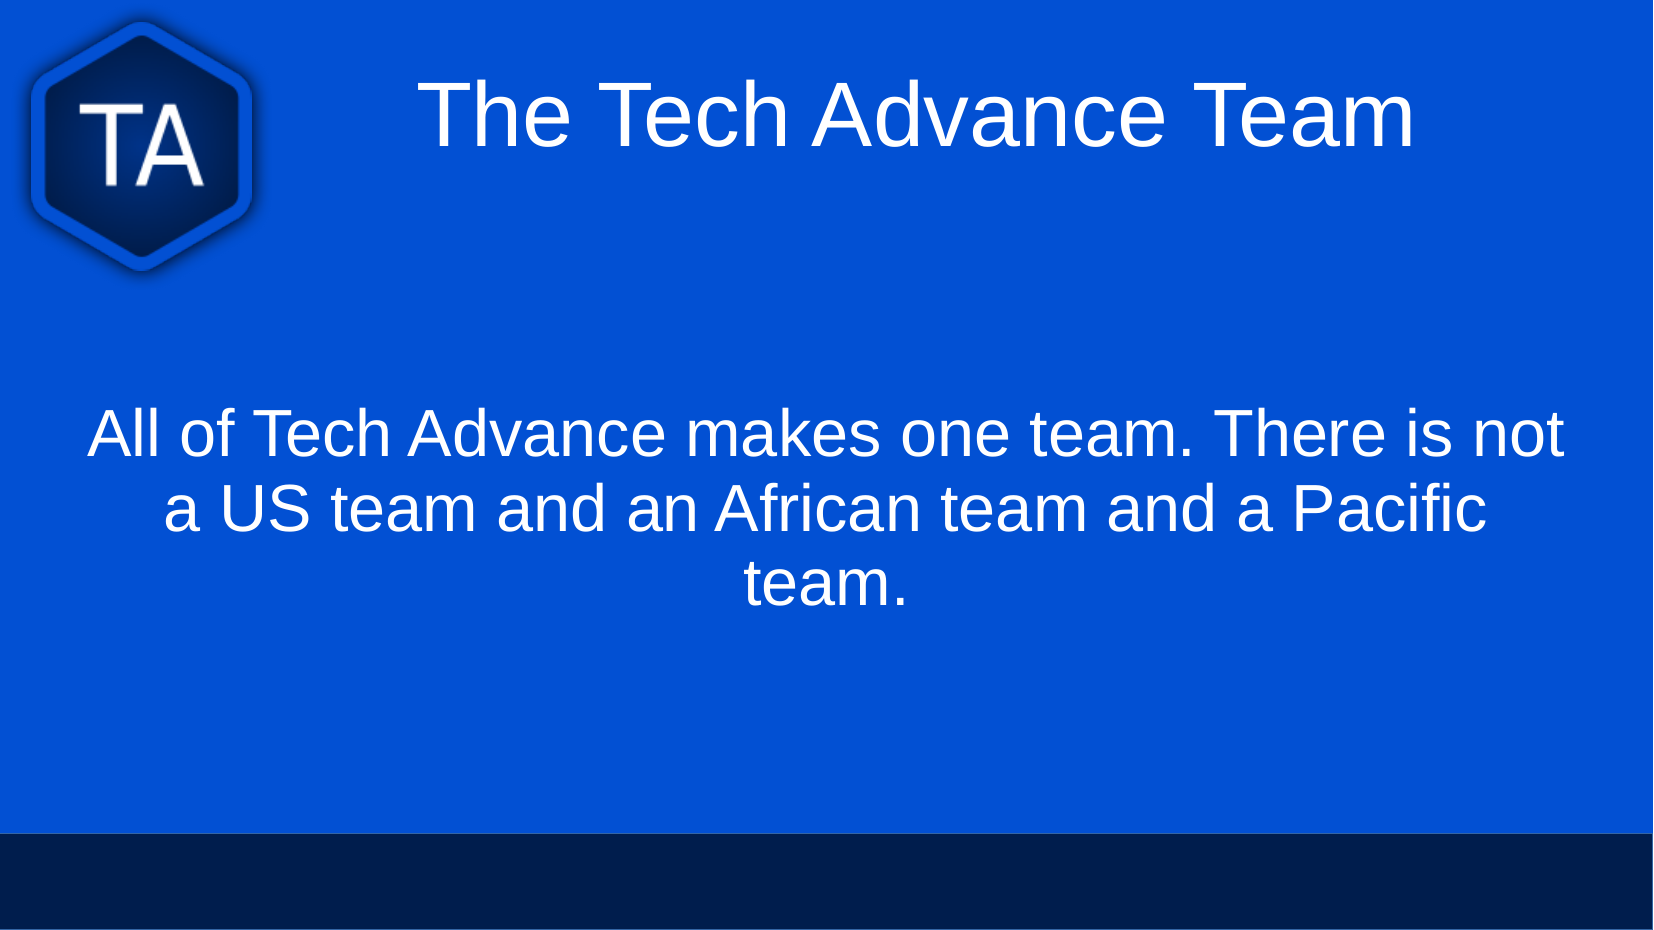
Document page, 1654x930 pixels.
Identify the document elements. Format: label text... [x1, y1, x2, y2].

title The Tech Advance Team [263, 37, 1571, 193]
list All of Tech Advance makes one team. There is not a US team and an African team and a Pacific team. [82, 258, 1571, 757]
picture [31, 22, 252, 271]
